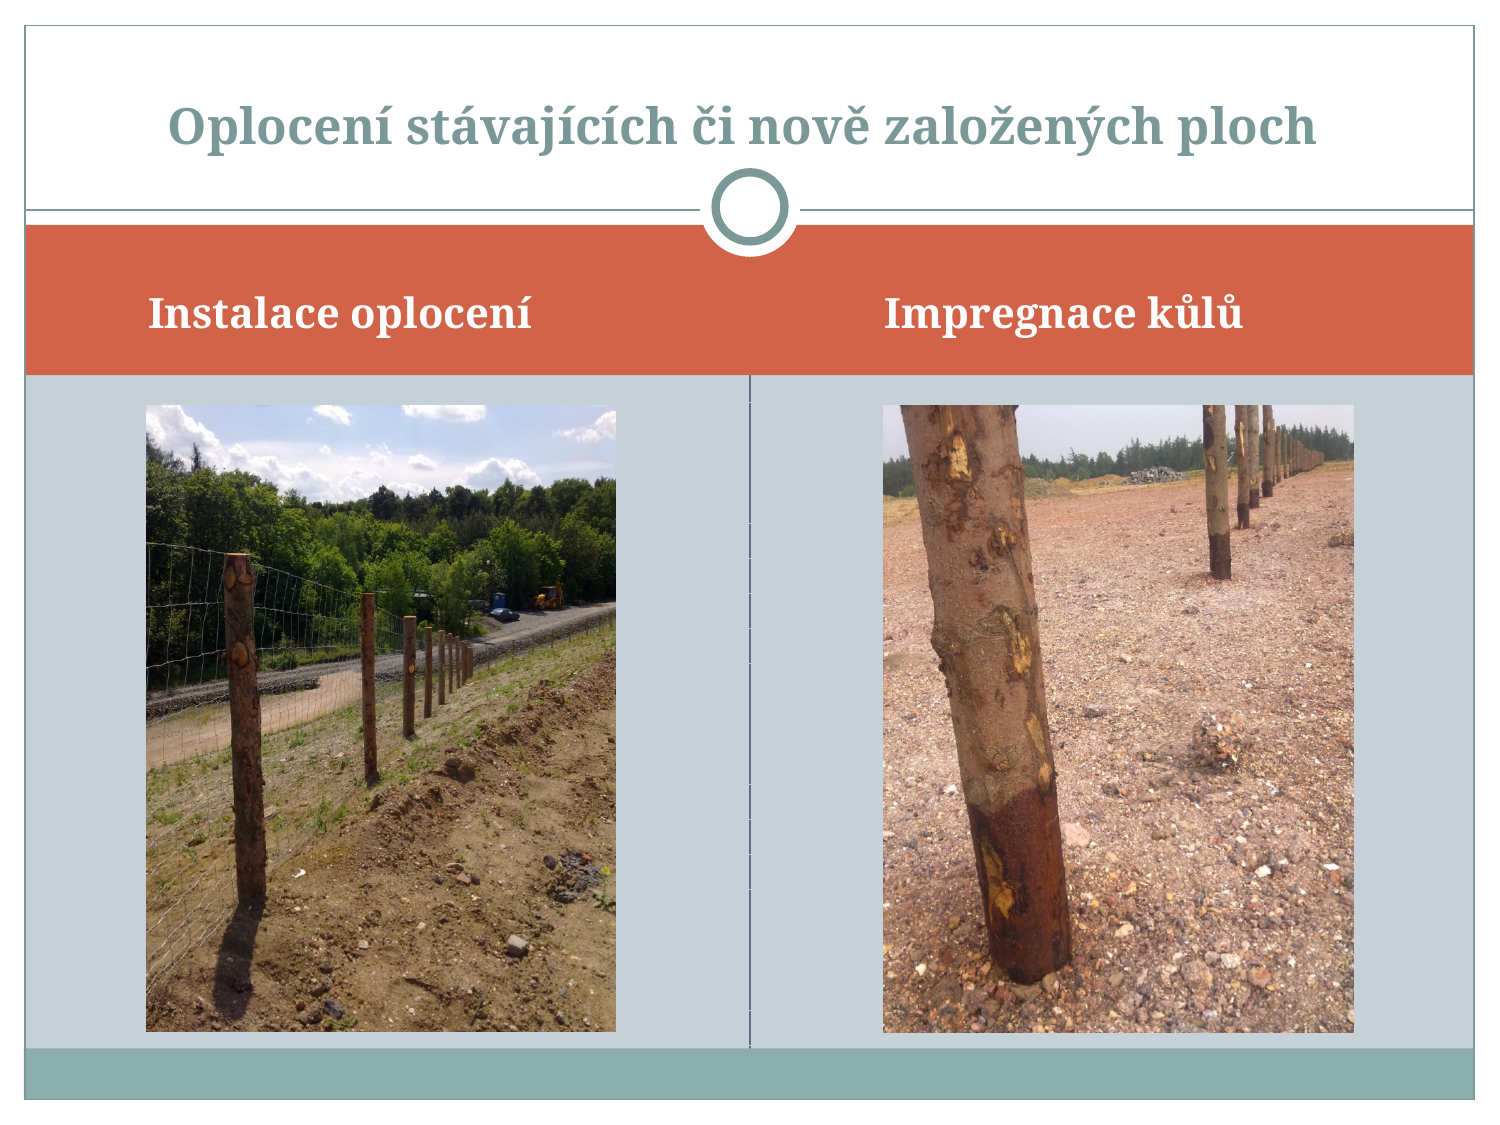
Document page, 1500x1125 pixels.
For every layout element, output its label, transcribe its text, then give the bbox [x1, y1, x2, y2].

picture [146, 405, 616, 1032]
picture [883, 405, 1354, 1033]
list Instalace oplocení [49, 249, 713, 371]
list Impregnace kůlů [785, 249, 1449, 370]
title Oplocení stávajících či nově založených ploch [49, 37, 1450, 162]
